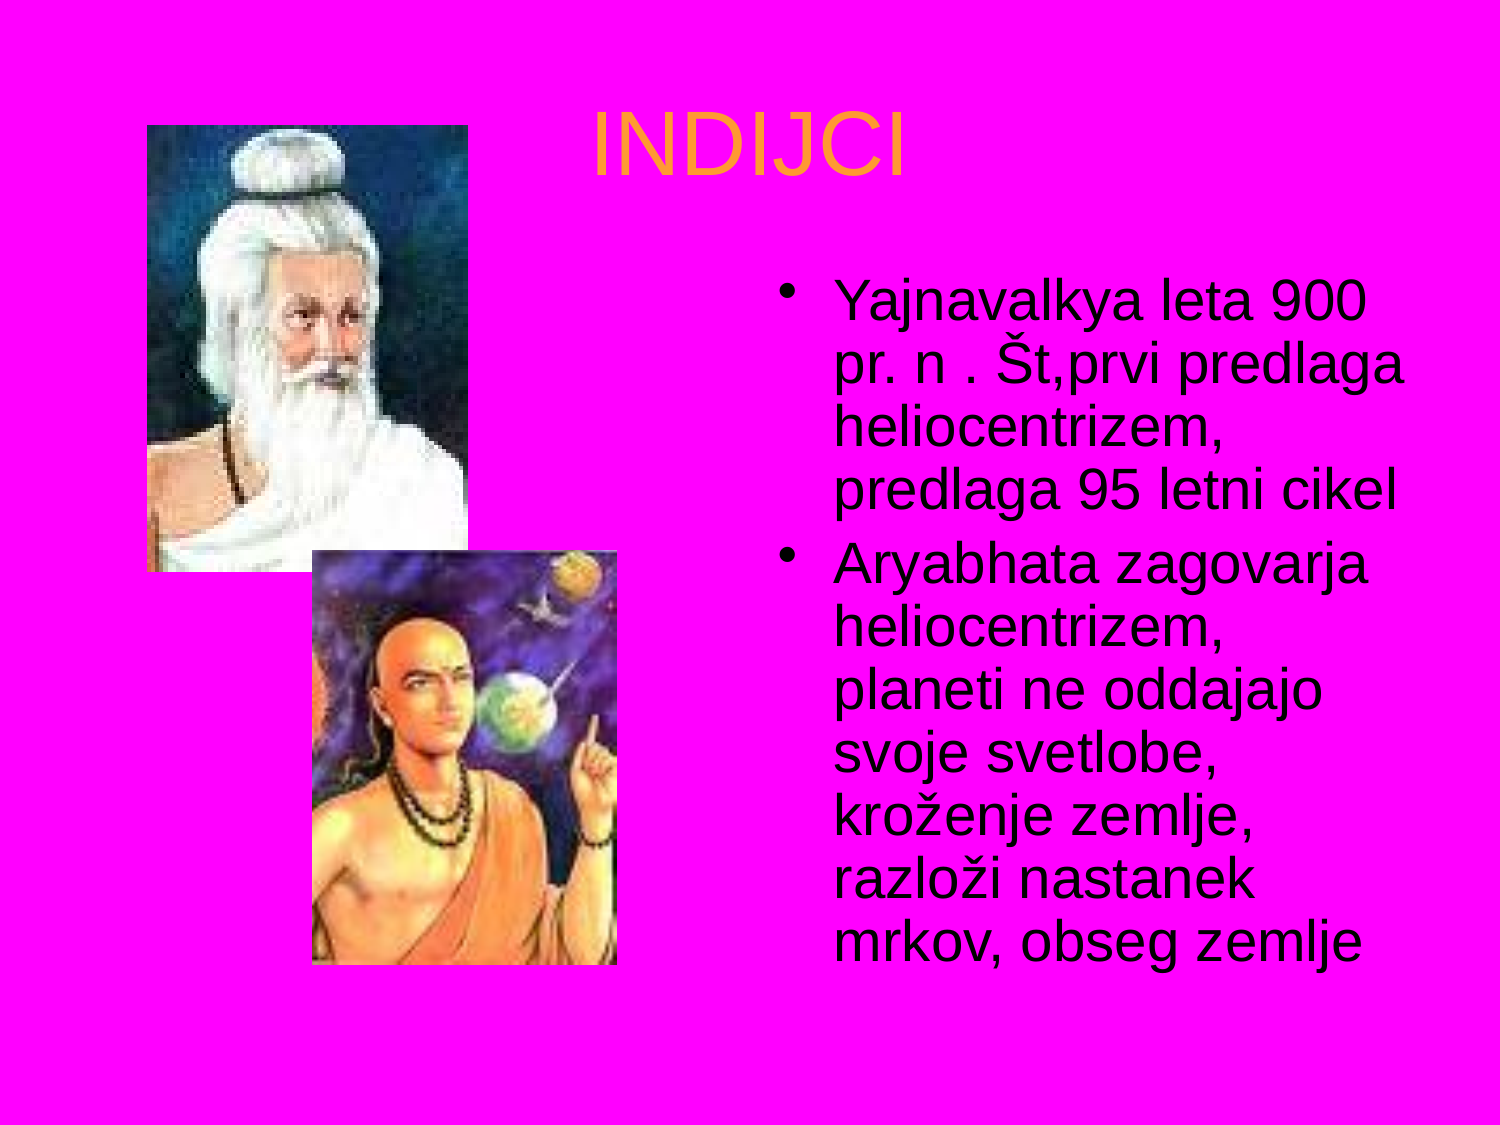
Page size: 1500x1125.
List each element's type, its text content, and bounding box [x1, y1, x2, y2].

picture [147, 125, 617, 965]
list Yajnavalkya leta 900 pr. n . Št,prvi predlaga heliocentrizem, predlaga 95 letni cikel Aryabhata zagovarja heliocentrizem, planeti ne oddajajo svoje svetlobe, kroženje zemlje, razloži nastanek mrkov, obseg zemlje [762, 262, 1425, 1005]
title INDIJCI [75, 45, 1425, 233]
